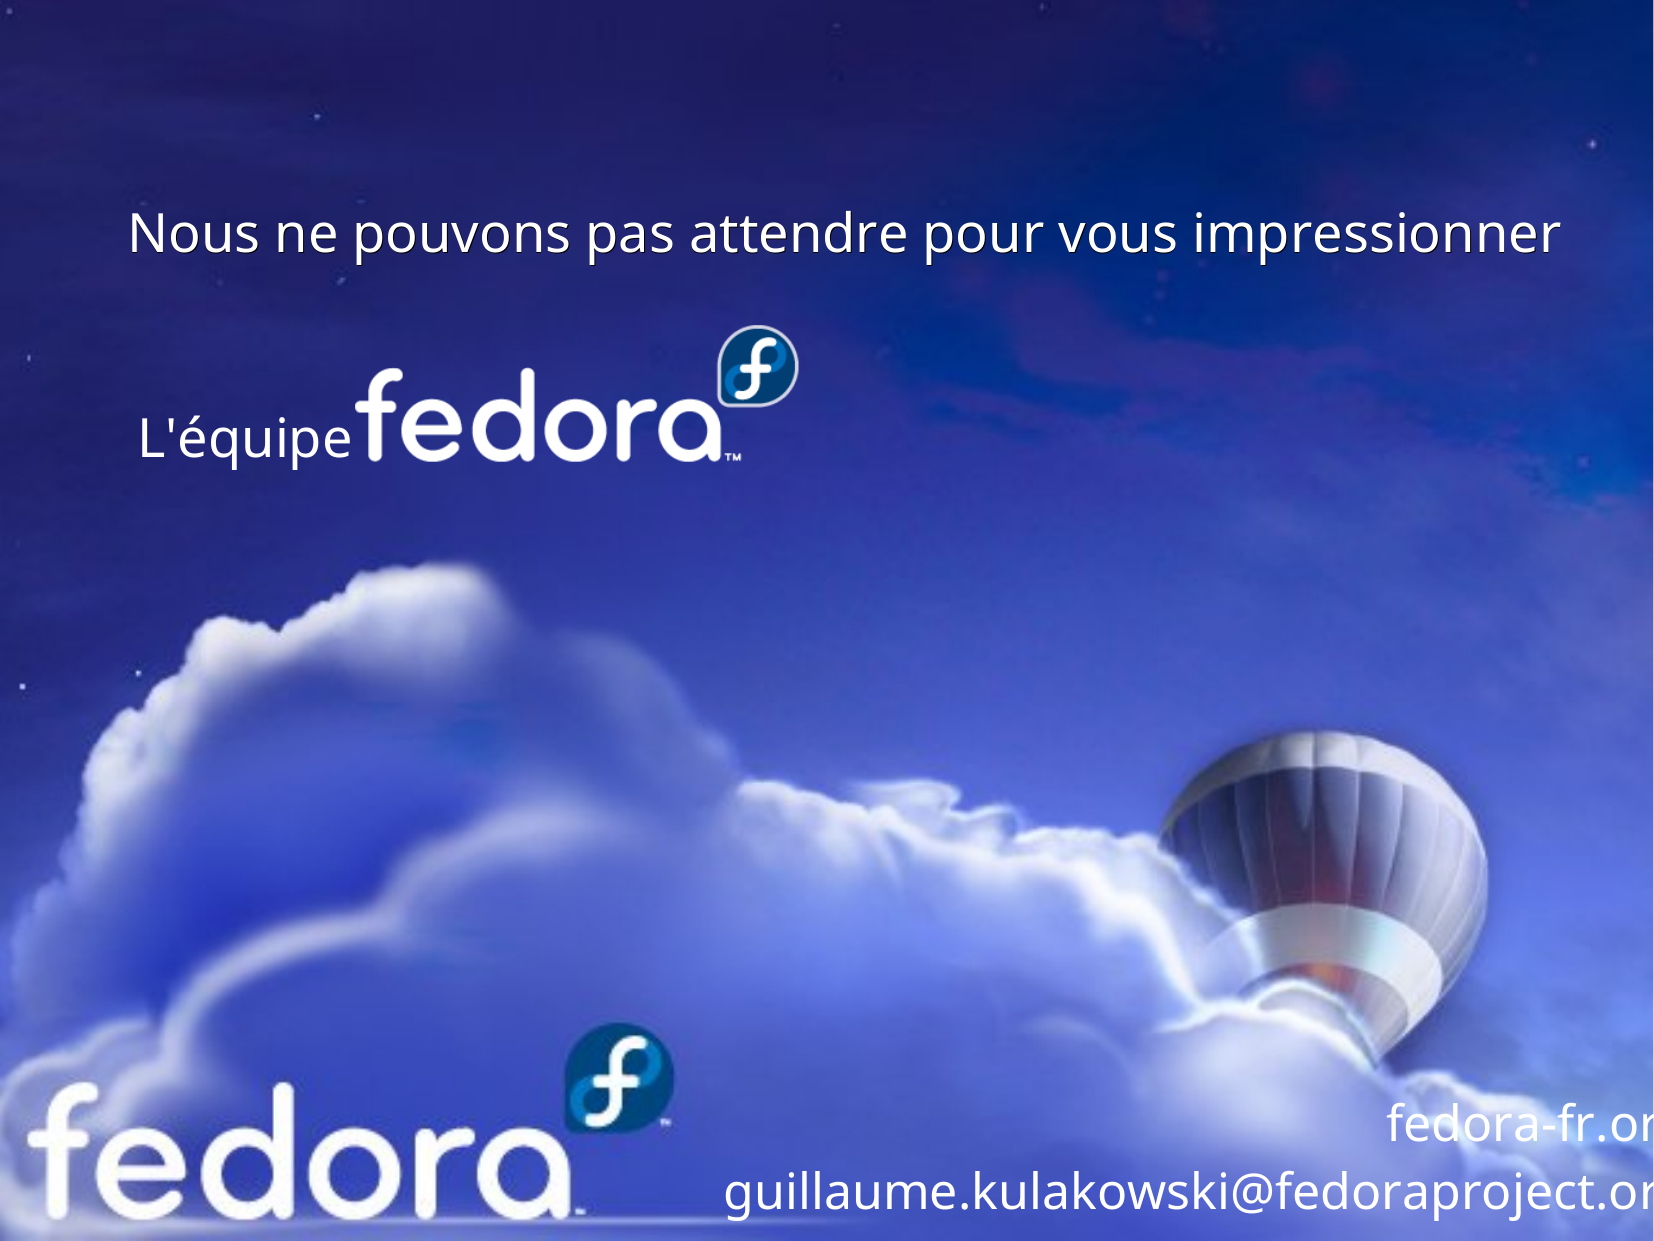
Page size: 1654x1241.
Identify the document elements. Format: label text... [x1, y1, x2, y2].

text_box Nous ne pouvons pas attendre pour vous impressionner [112, 187, 1498, 266]
text_box fedora-fr.org guillaume.kulakowski@fedoraproject.org [708, 1080, 1637, 1211]
text_box L'équipe [122, 391, 356, 470]
picture [0, 0, 1654, 1241]
